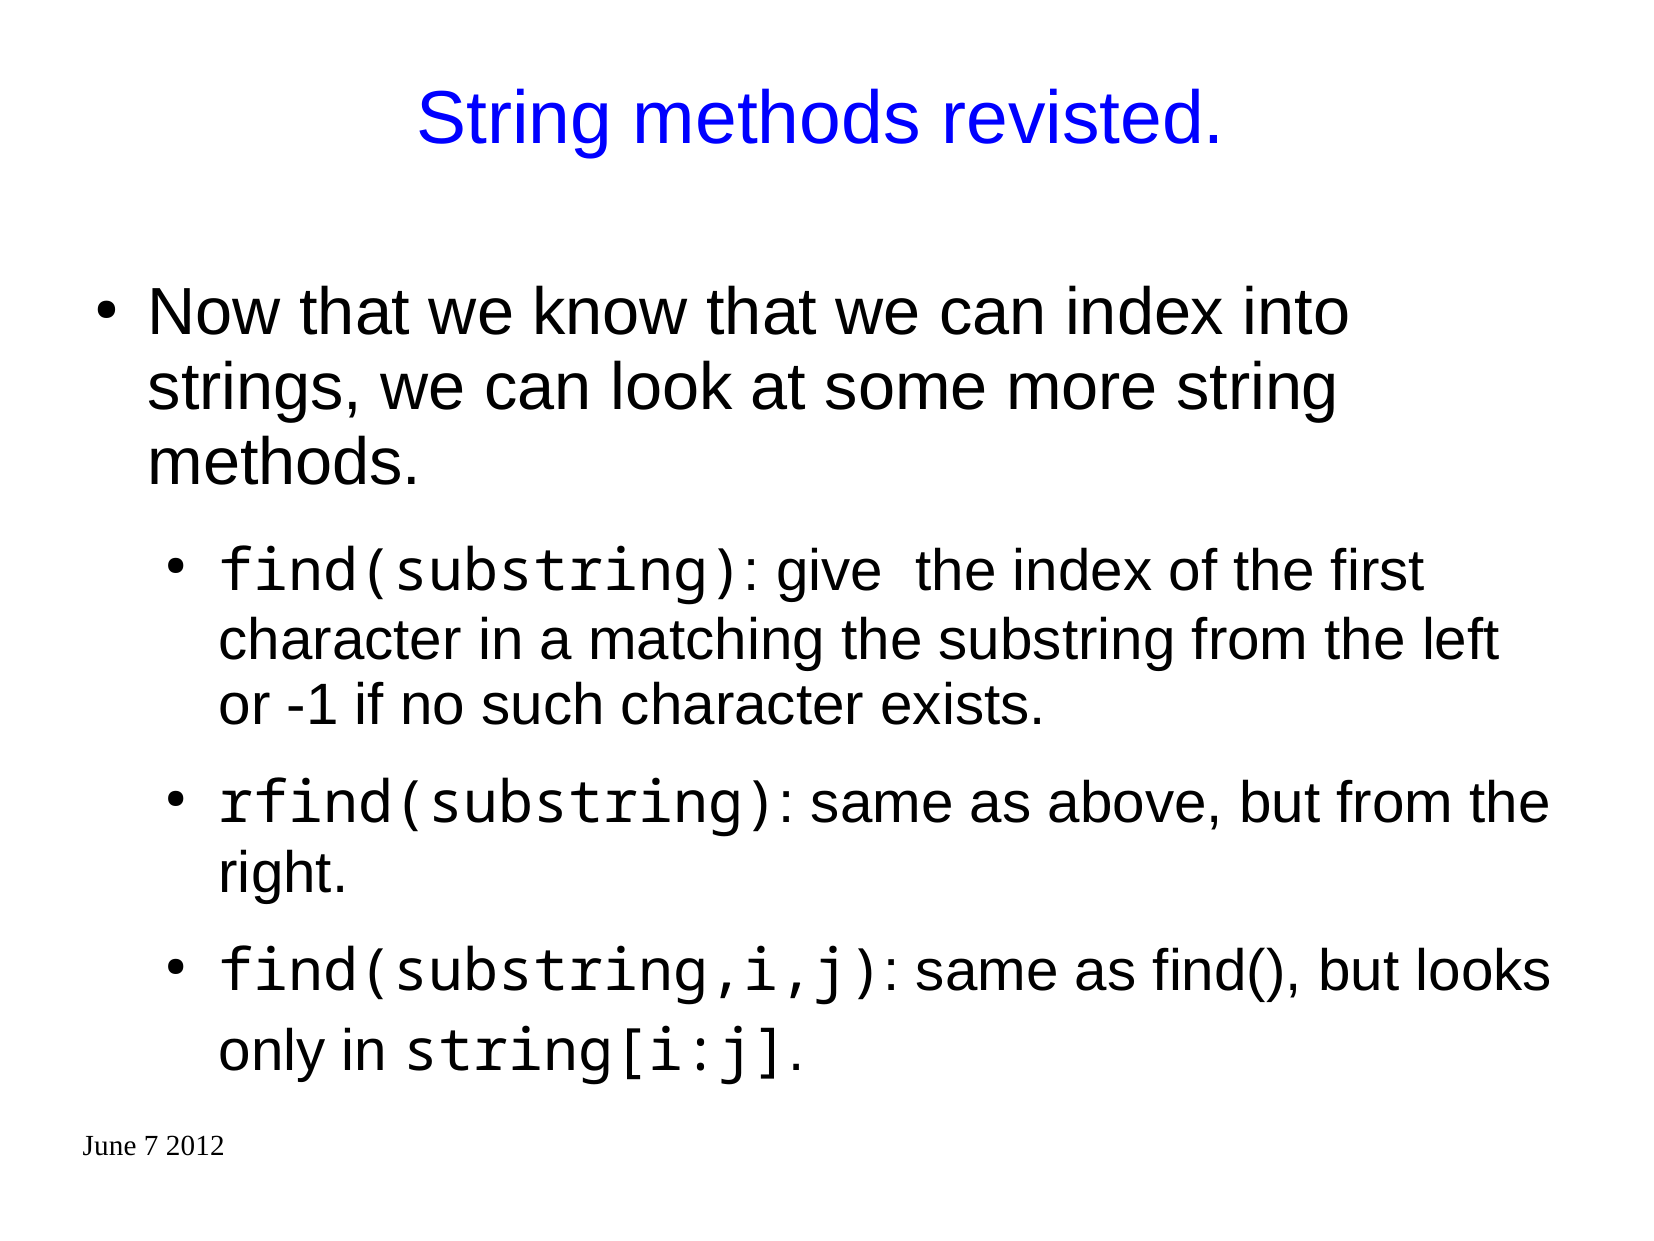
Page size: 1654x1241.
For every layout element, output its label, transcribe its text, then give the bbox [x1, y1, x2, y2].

list Now that we know that we can index into strings, we can look at some more string methods. find(substring): give the index of the first character in a matching the substring from the left or -1 if no such character exists. rfind(substring): same as above, but from the right. find(substring,i,j): same as find(), but looks only in string[i:j]. [76, 274, 1565, 1093]
title String methods revisted. [76, 58, 1565, 178]
